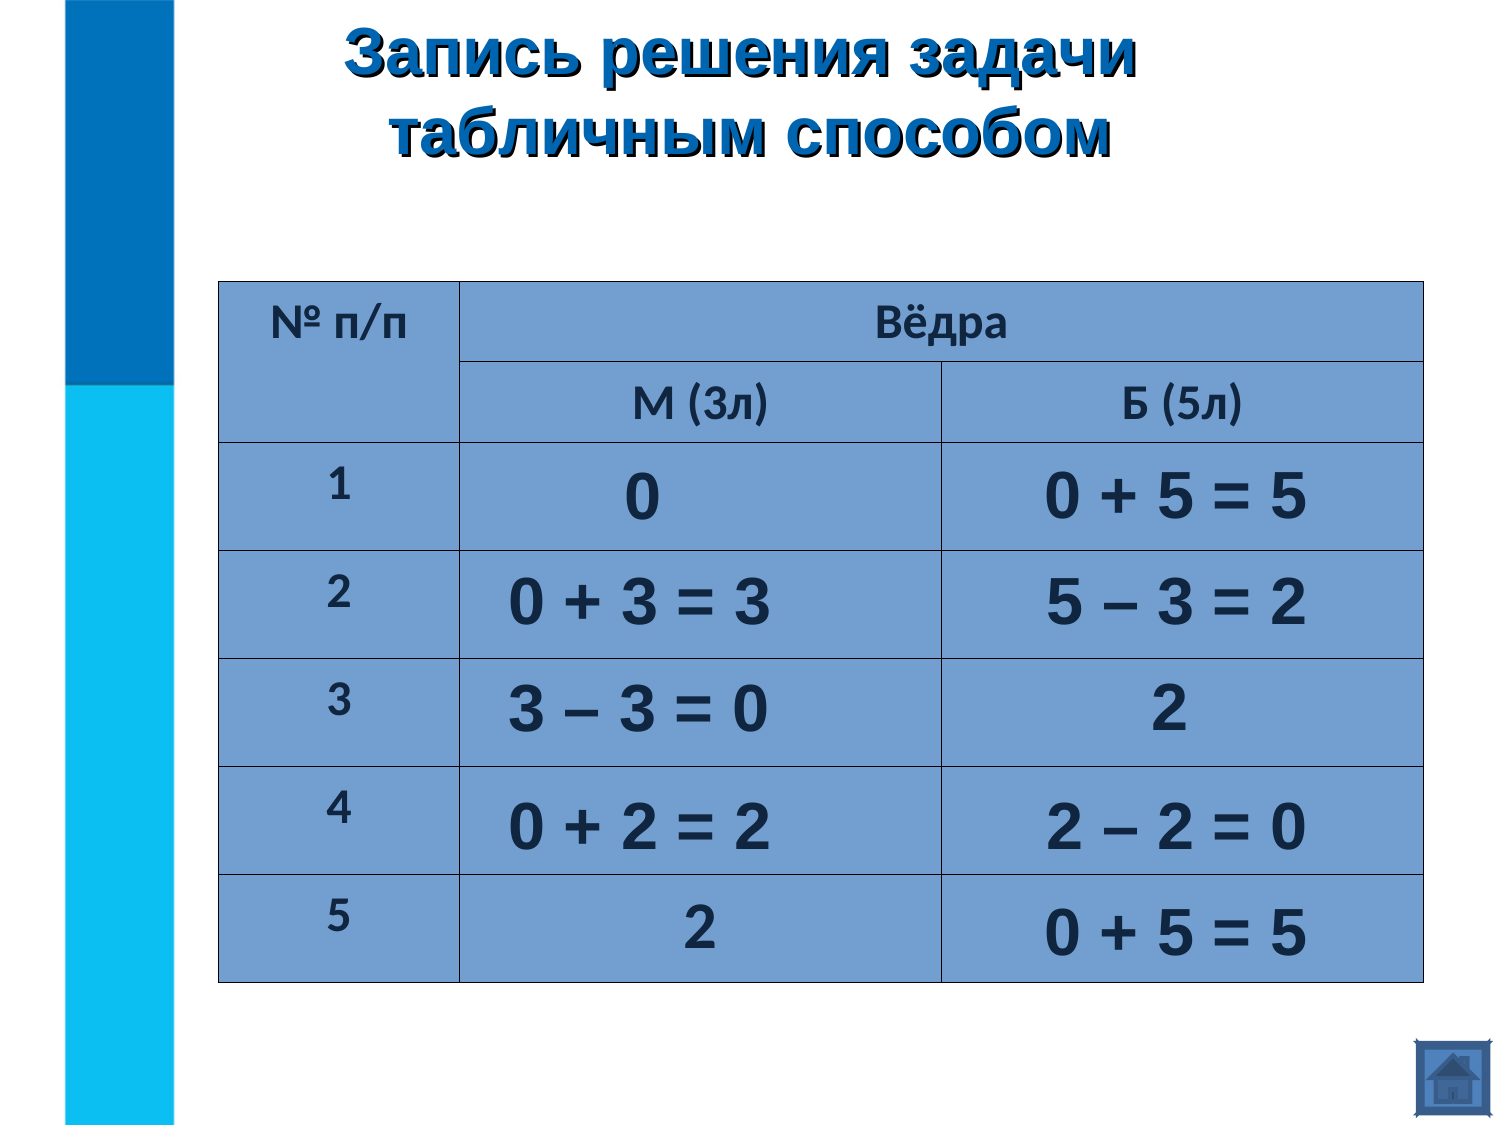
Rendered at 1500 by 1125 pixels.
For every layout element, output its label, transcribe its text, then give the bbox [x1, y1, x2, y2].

text_box 0 + 5 = 5 [1029, 444, 1323, 540]
table_cell 1 [219, 443, 459, 550]
table_cell 2 [460, 875, 941, 982]
text_box 0 + 3 = 3 [493, 550, 787, 647]
text_box 0 + 5 = 5 [1029, 881, 1323, 977]
table_cell [460, 551, 941, 658]
table_cell М (3л) [460, 362, 941, 442]
text_box 2 [1137, 656, 1204, 752]
text_box 0 + 2 = 2 [493, 774, 787, 871]
text_box 2 – 2 = 0 [1031, 774, 1323, 871]
table_cell 2 [219, 551, 459, 658]
text_box 5 – 3 = 2 [1031, 550, 1323, 647]
table_cell 4 [219, 767, 459, 874]
table_cell [942, 767, 1423, 874]
table_cell 5 [219, 875, 459, 982]
table_cell [460, 767, 941, 874]
table_cell Б (5л) [942, 362, 1423, 442]
table_cell [942, 875, 1423, 982]
text_box Запись решения задачи табличным способом [75, 0, 1426, 188]
table_cell [460, 659, 941, 766]
table_header Вёдра [460, 282, 1423, 361]
table_cell 3 [219, 659, 459, 766]
text_box [1419, 1042, 1489, 1114]
table_cell [460, 443, 941, 550]
text_box 3 – 3 = 0 [493, 656, 785, 753]
text_box 0 [609, 445, 661, 541]
table_cell [942, 551, 1423, 658]
table_cell [942, 659, 1423, 766]
table_header № п/п [219, 282, 459, 442]
picture [0, 0, 1500, 1125]
table_cell [942, 443, 1423, 550]
